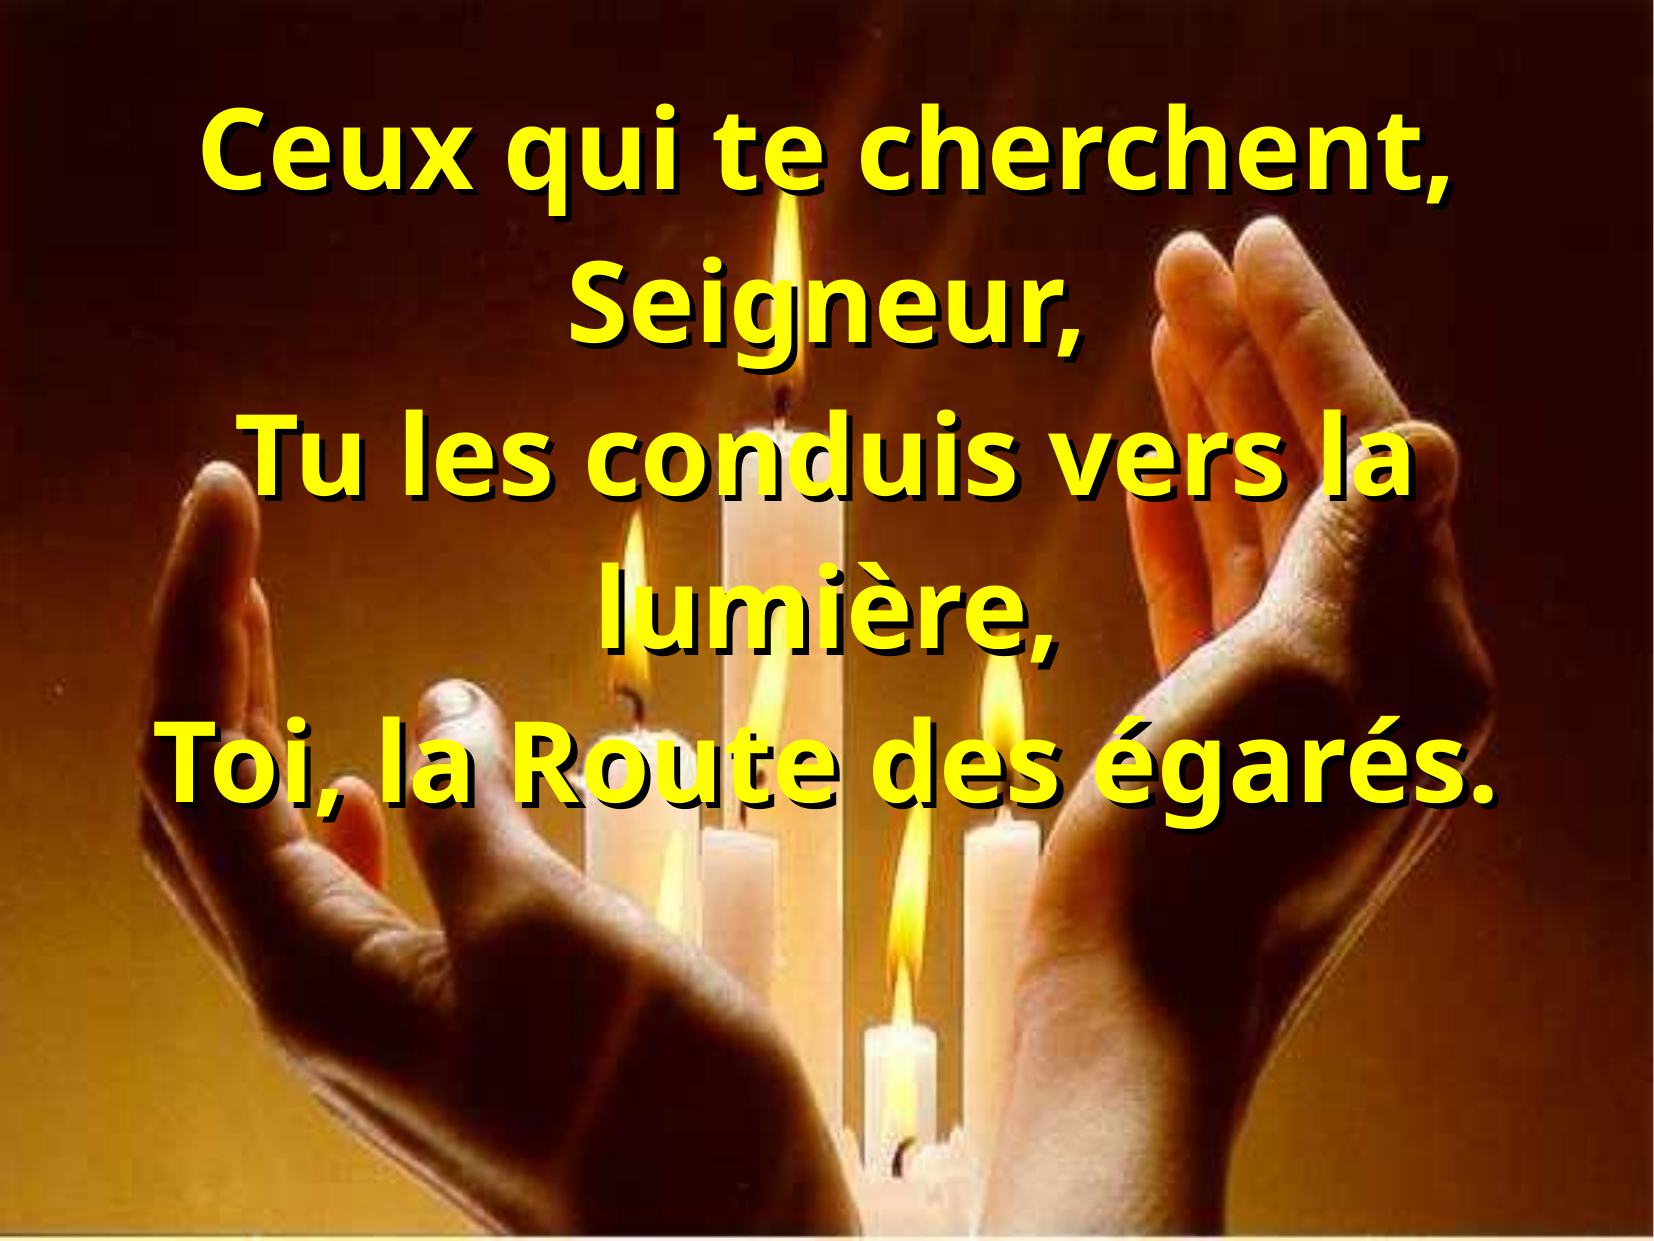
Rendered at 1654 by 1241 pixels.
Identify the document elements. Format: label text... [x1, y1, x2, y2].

picture [0, 0, 1654, 1241]
subtitle Ceux qui te cherchent, Seigneur, Tu les conduis vers la lumière, Toi, la Route des égarés. [82, 56, 1571, 1155]
